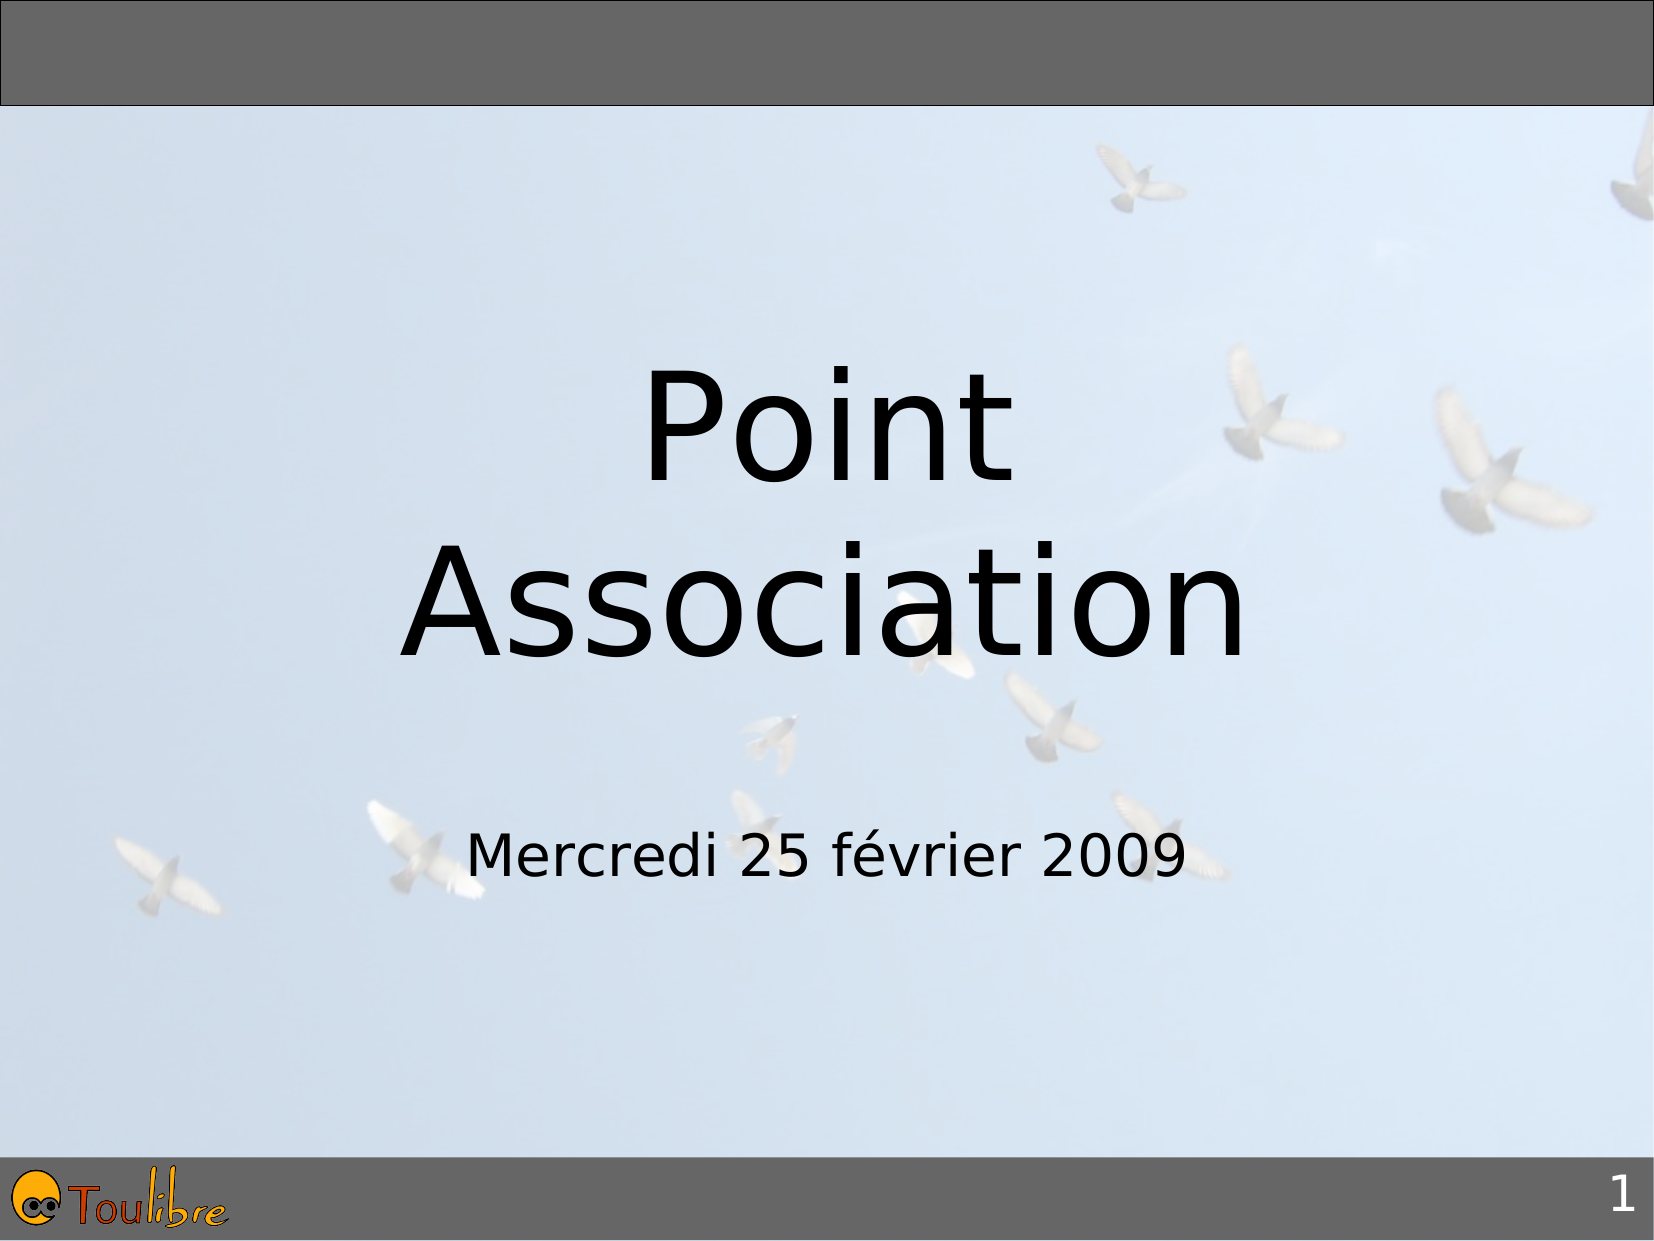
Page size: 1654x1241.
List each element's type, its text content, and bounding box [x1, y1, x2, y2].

picture [11, 1165, 229, 1228]
text_box Point Association Mercredi 25 février 2009 [0, 334, 1654, 898]
